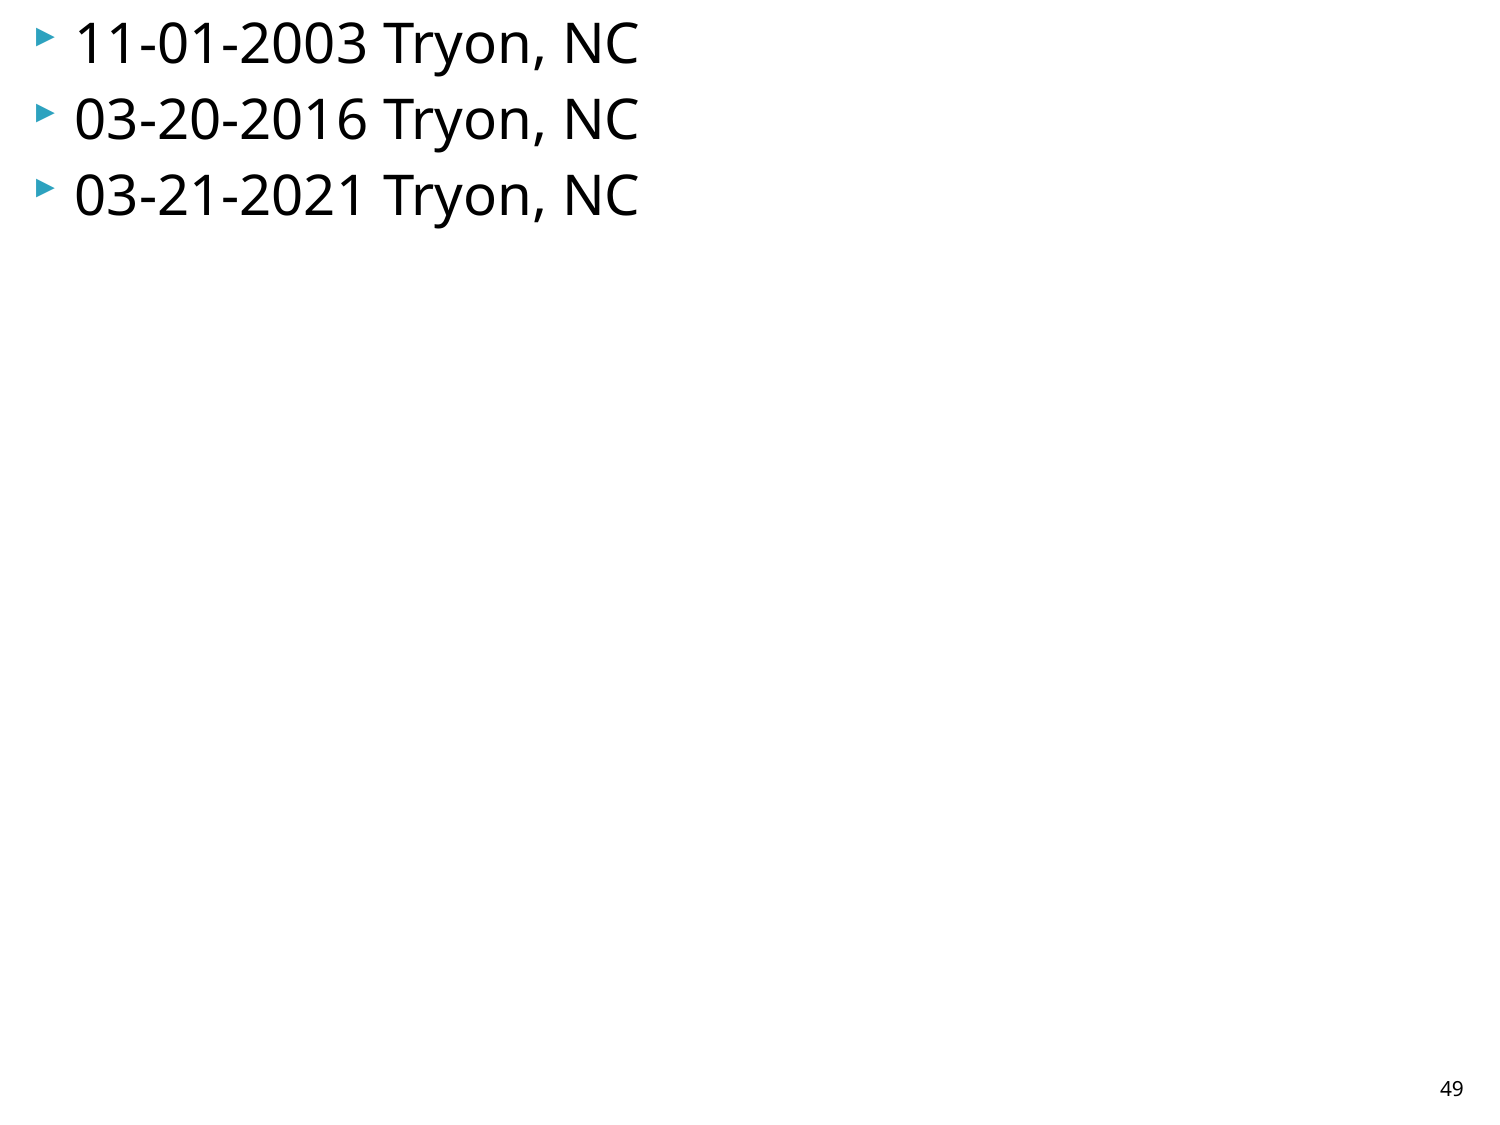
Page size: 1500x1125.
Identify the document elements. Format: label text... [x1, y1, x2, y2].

list 11-01-2003 Tryon, NC 03-20-2016 Tryon, NC 03-21-2021 Tryon, NC [0, 0, 1500, 1125]
slide_number <number> [1418, 1051, 1479, 1112]
